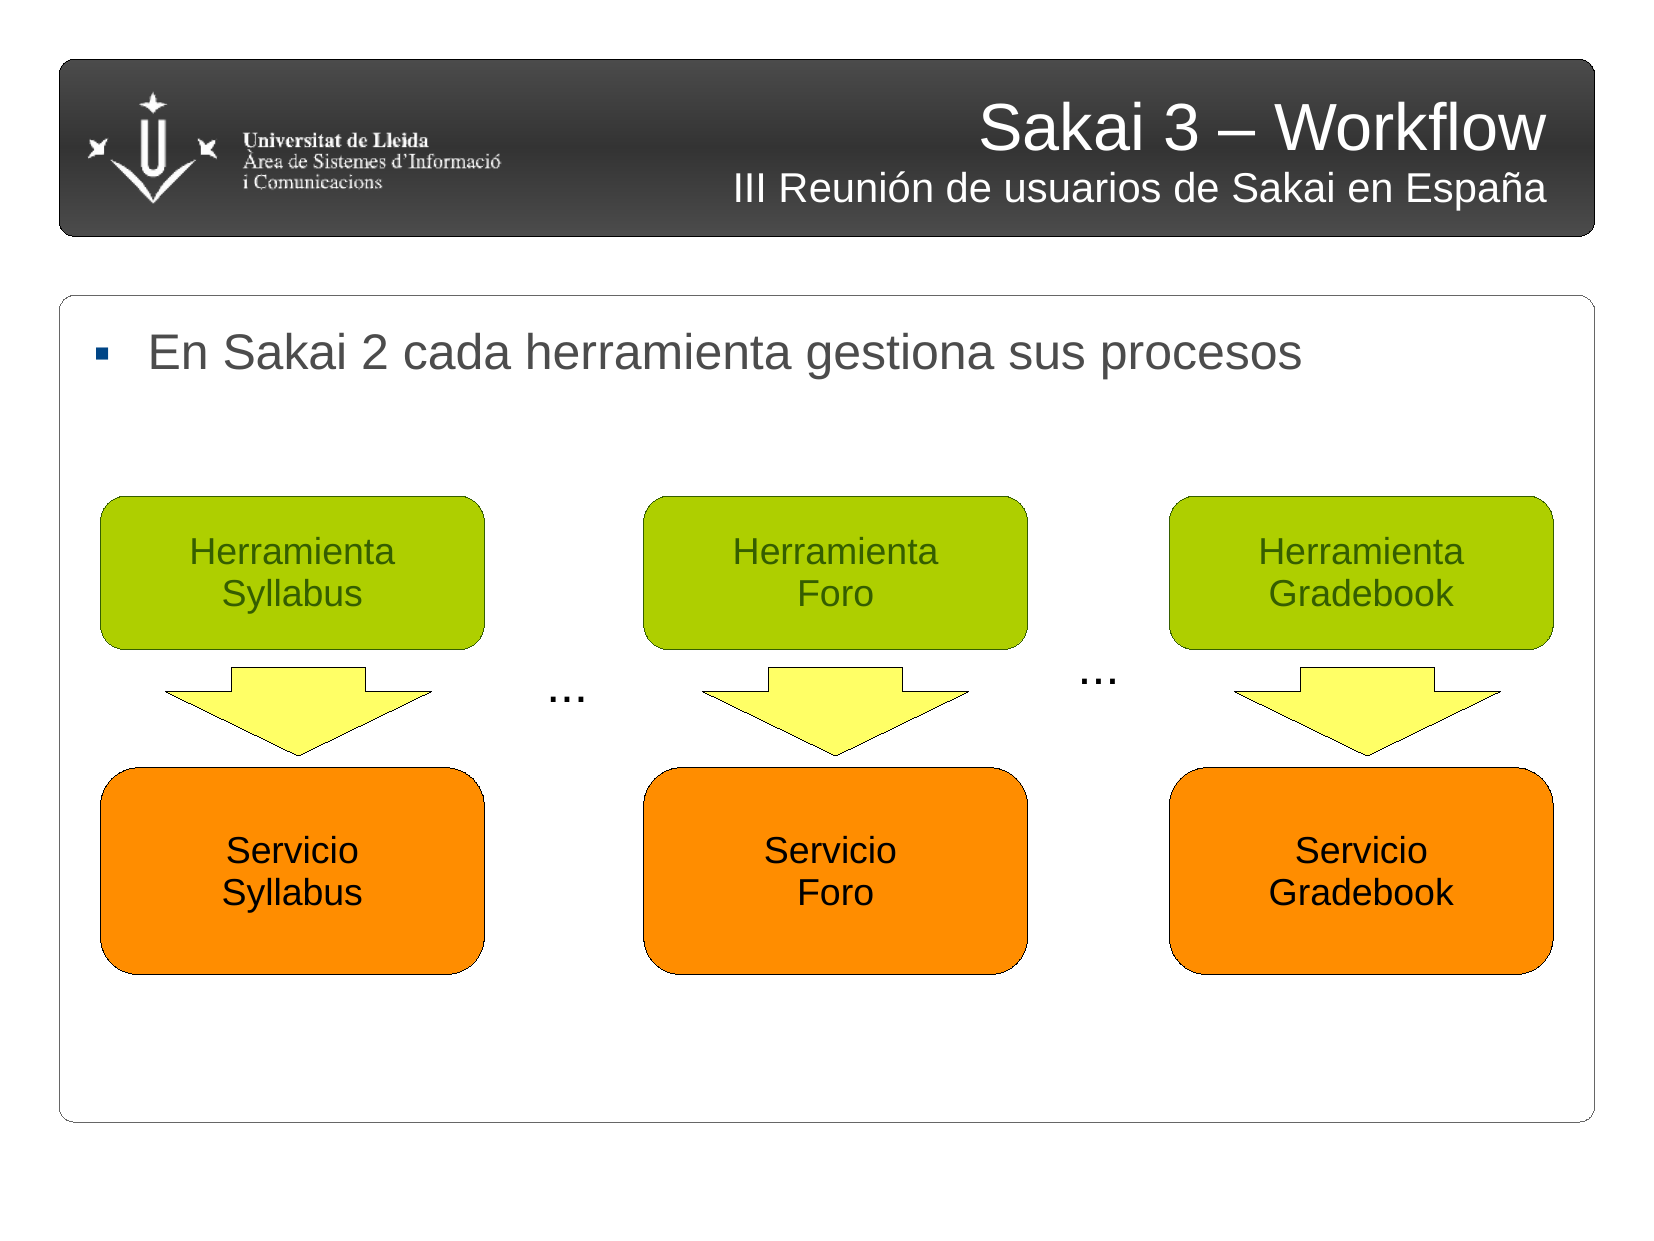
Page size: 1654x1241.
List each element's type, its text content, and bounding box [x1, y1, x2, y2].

text_box Servicio Gradebook [1169, 767, 1554, 975]
text_box [702, 667, 969, 756]
text_box [165, 667, 432, 756]
text_box ... [1062, 631, 1152, 703]
text_box Herramienta Foro [643, 496, 1028, 650]
text_box Herramienta Gradebook [1169, 496, 1554, 650]
list En Sakai 2 cada herramienta gestiona sus procesos [76, 324, 1565, 1108]
text_box [1234, 667, 1501, 756]
text_box Servicio Foro [643, 767, 1028, 975]
text_box Herramienta Syllabus [100, 496, 485, 650]
picture [64, 75, 530, 225]
text_box Servicio Syllabus [100, 767, 485, 975]
title Sakai 3 – Workflow III Reunión de usuarios de Sakai en España [501, 84, 1548, 218]
text_box ... [531, 649, 621, 721]
